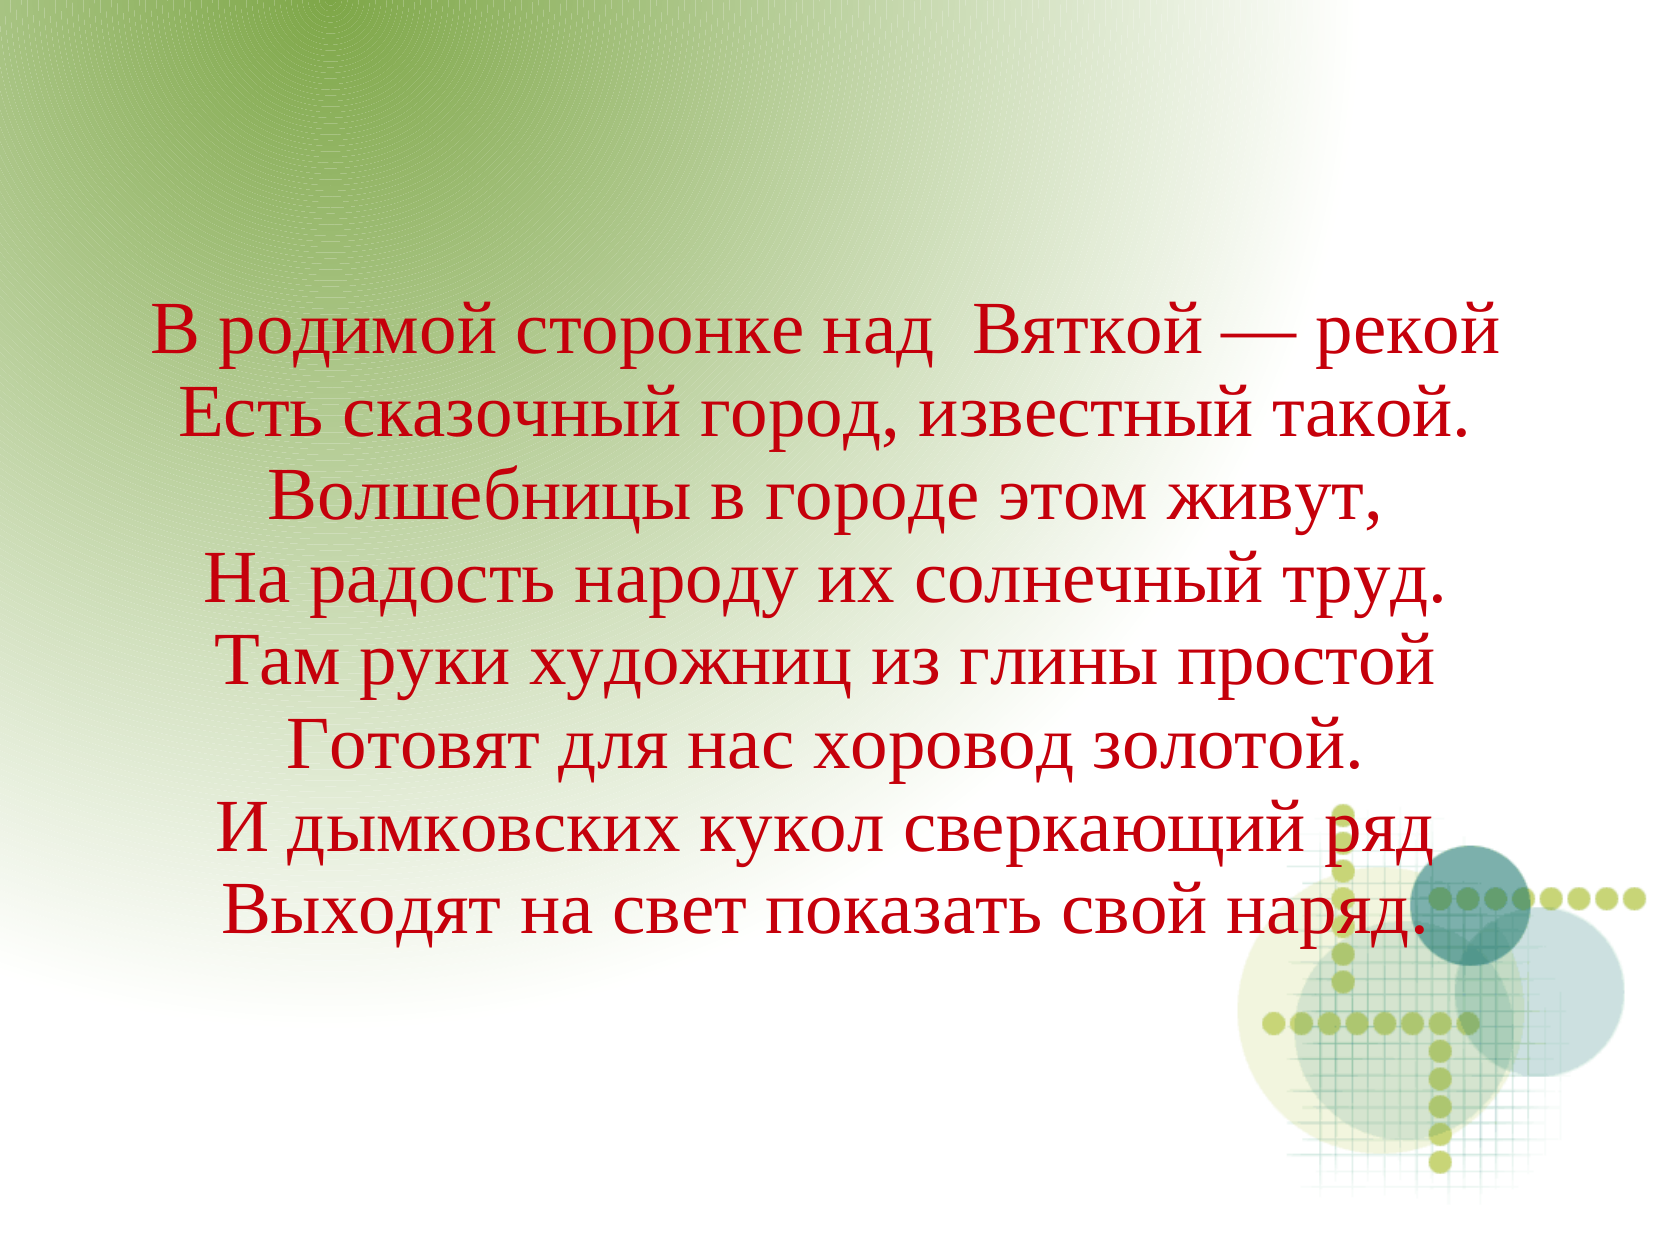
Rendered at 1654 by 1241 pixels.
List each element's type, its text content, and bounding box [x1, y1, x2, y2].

picture [1224, 792, 1654, 1211]
subtitle В родимой сторонке над Вяткой — рекой Есть сказочный город, известный такой. Волшебницы в городе этом живут, На радость народу их солнечный труд. Там руки художниц из глины простой Готовят для нас хоровод золотой. И дымковских кукол сверкающий ряд Выходят на свет показать свой наряд. [118, 118, 1534, 1119]
